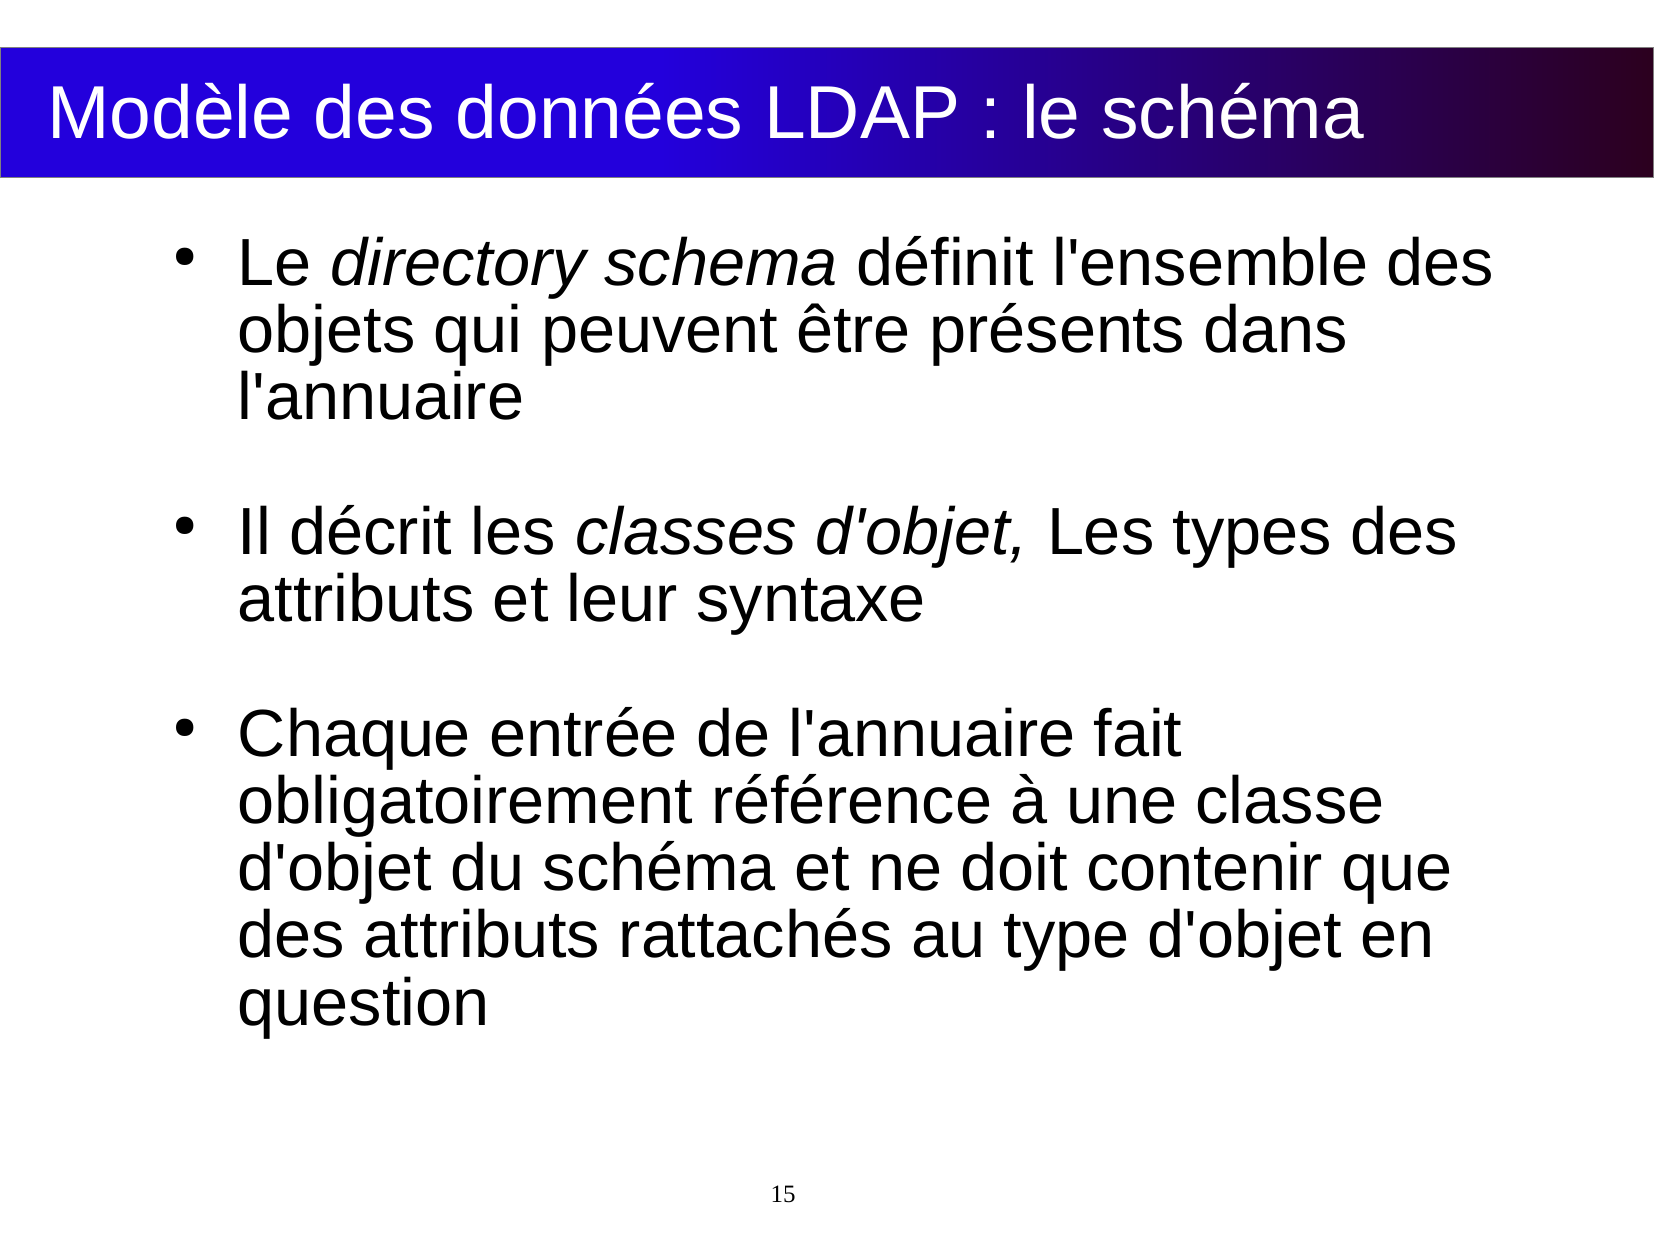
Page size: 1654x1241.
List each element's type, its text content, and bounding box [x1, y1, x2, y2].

title Modèle des données LDAP : le schéma [47, 6, 1477, 225]
list Le directory schema définit l'ensemble des objets qui peuvent être présents dans l'annuaire Il décrit les classes d'objet, Les types des attributs et leur syntaxe Chaque entrée de l'annuaire fait obligatoirement référence à une classe d'objet du schéma et ne doit contenir que des attributs rattachés au type d'objet en question [116, 231, 1528, 1123]
